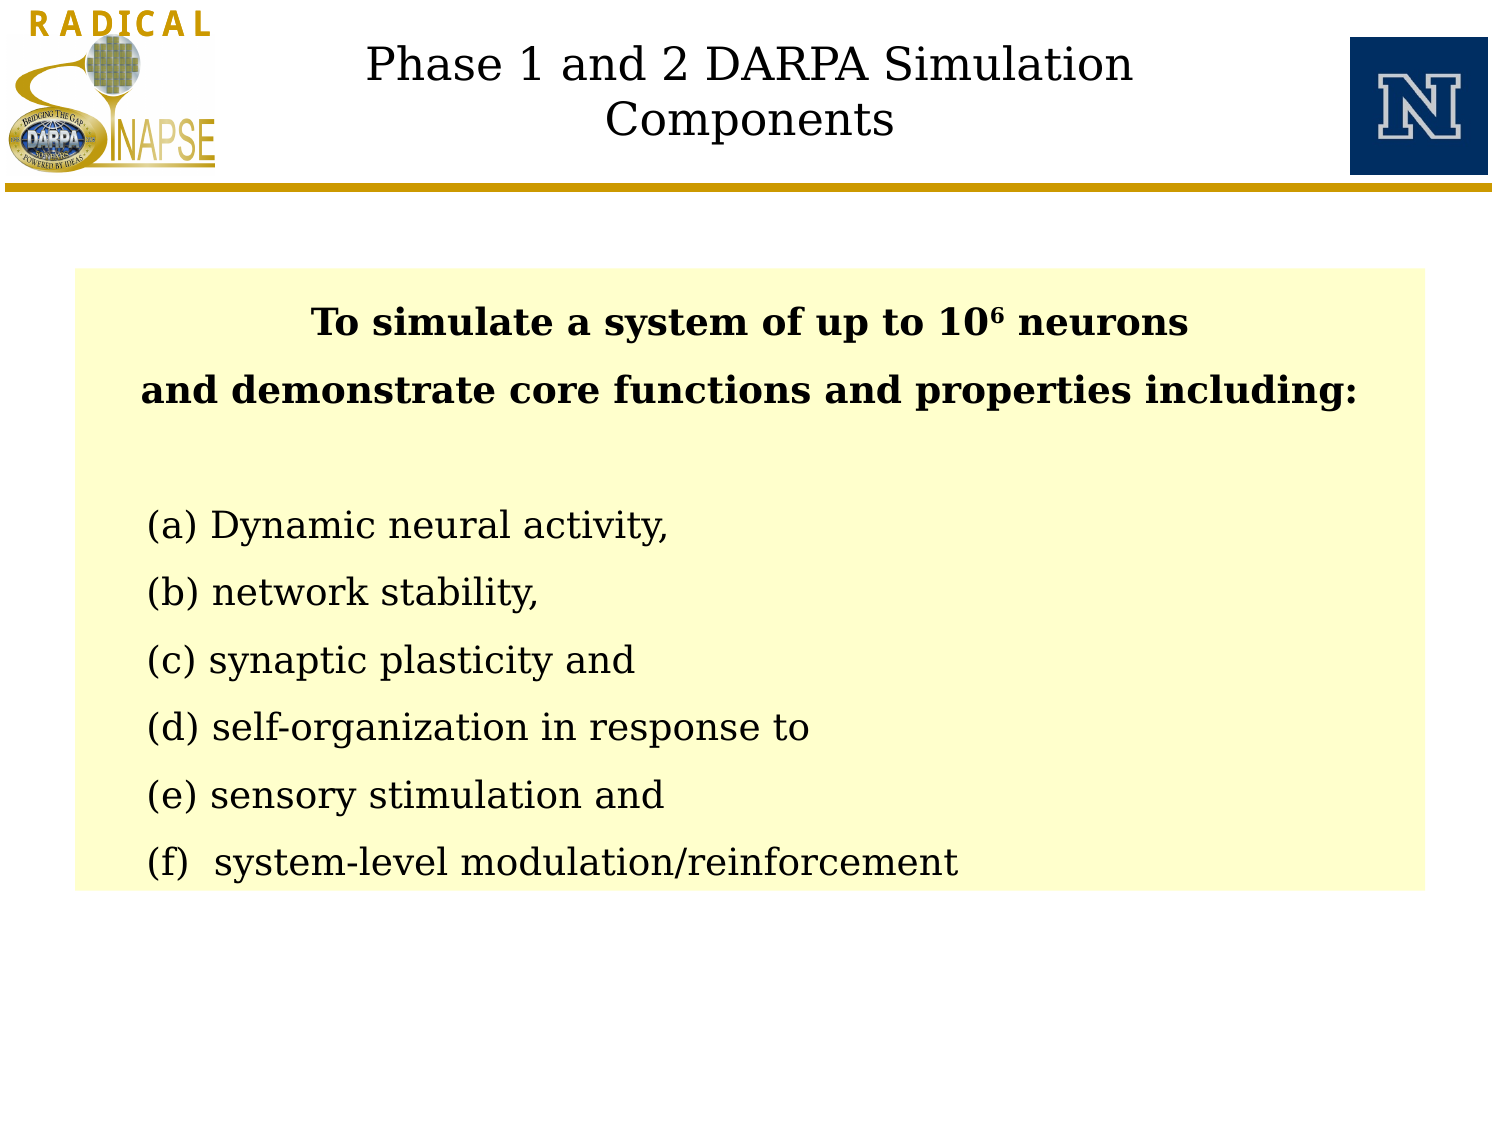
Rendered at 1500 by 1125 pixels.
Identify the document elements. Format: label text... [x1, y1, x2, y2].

text_box Phase 1 and 2 DARPA Simulation Components [212, 26, 1288, 115]
text_box To simulate a system of up to 106 neurons and demonstrate core functions and properties including: (a) Dynamic neural activity, (b) network stability, (c) synaptic plasticity and (d) self-organization in response to (e) sensory stimulation and (f) system-level modulation/reinforcement [75, 268, 1426, 891]
picture [1350, 37, 1488, 175]
